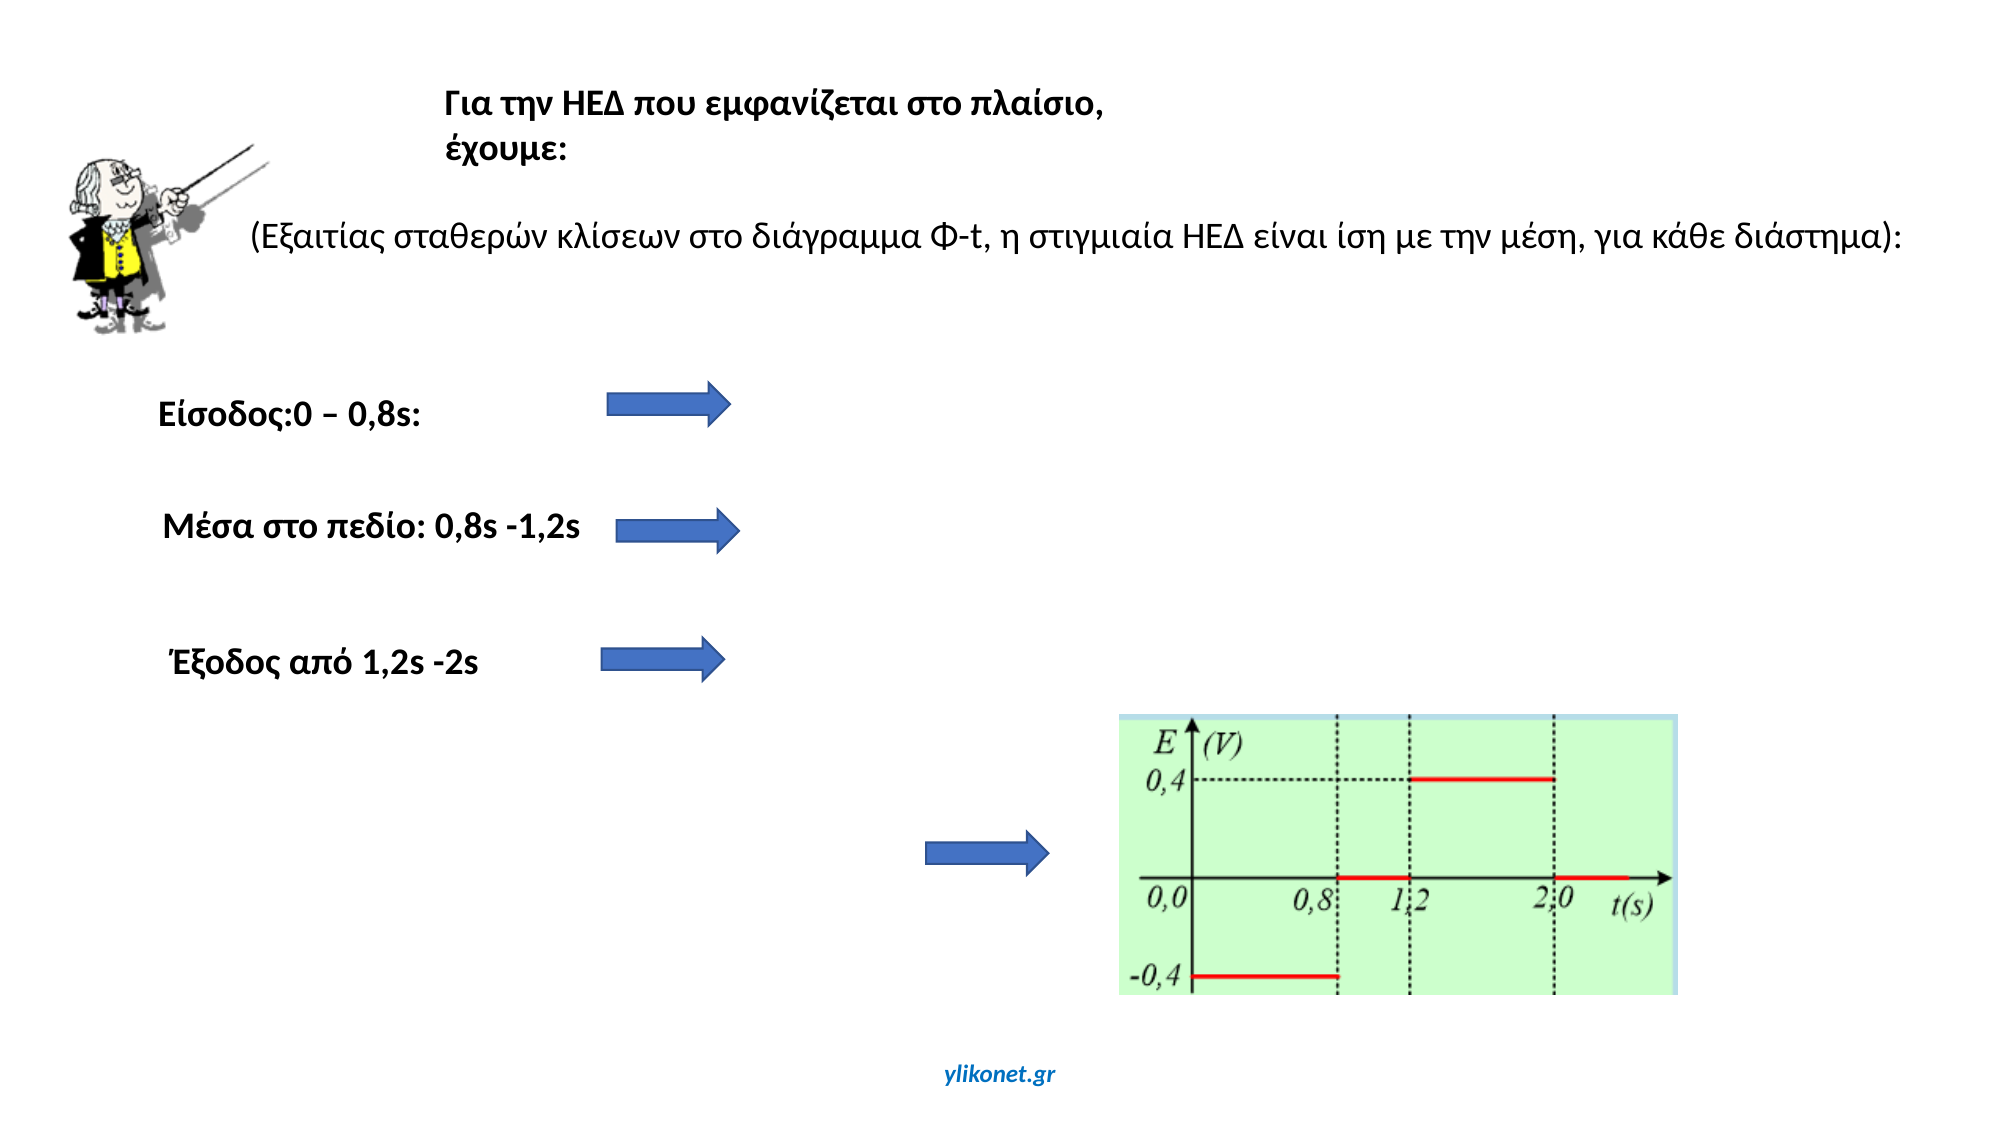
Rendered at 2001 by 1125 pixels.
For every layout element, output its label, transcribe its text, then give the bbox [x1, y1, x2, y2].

text_box Μέσα στο πεδίο: 0,8s -1,2s [147, 493, 599, 554]
text_box [607, 382, 731, 426]
text_box Για την ΗΕΔ που εμφανίζεται στο πλαίσιο, έχουμε: [279, 70, 1190, 132]
text_box [926, 831, 1049, 875]
text_box Είσοδος:0 – 0,8s: [143, 381, 546, 443]
picture [56, 139, 258, 332]
text_box (Εξαιτίας σταθερών κλίσεων στο διάγραμμα Φ-t, η στιγμιαία ΗΕΔ είναι ίση με την μέση, για κάθε διάστημα): [234, 203, 1944, 265]
text_box [616, 509, 740, 553]
text_box ylikonet.gr [683, 1042, 1317, 1103]
picture [1119, 714, 1678, 995]
text_box [601, 637, 725, 681]
text_box Έξοδος από 1,2s -2s [157, 629, 537, 691]
